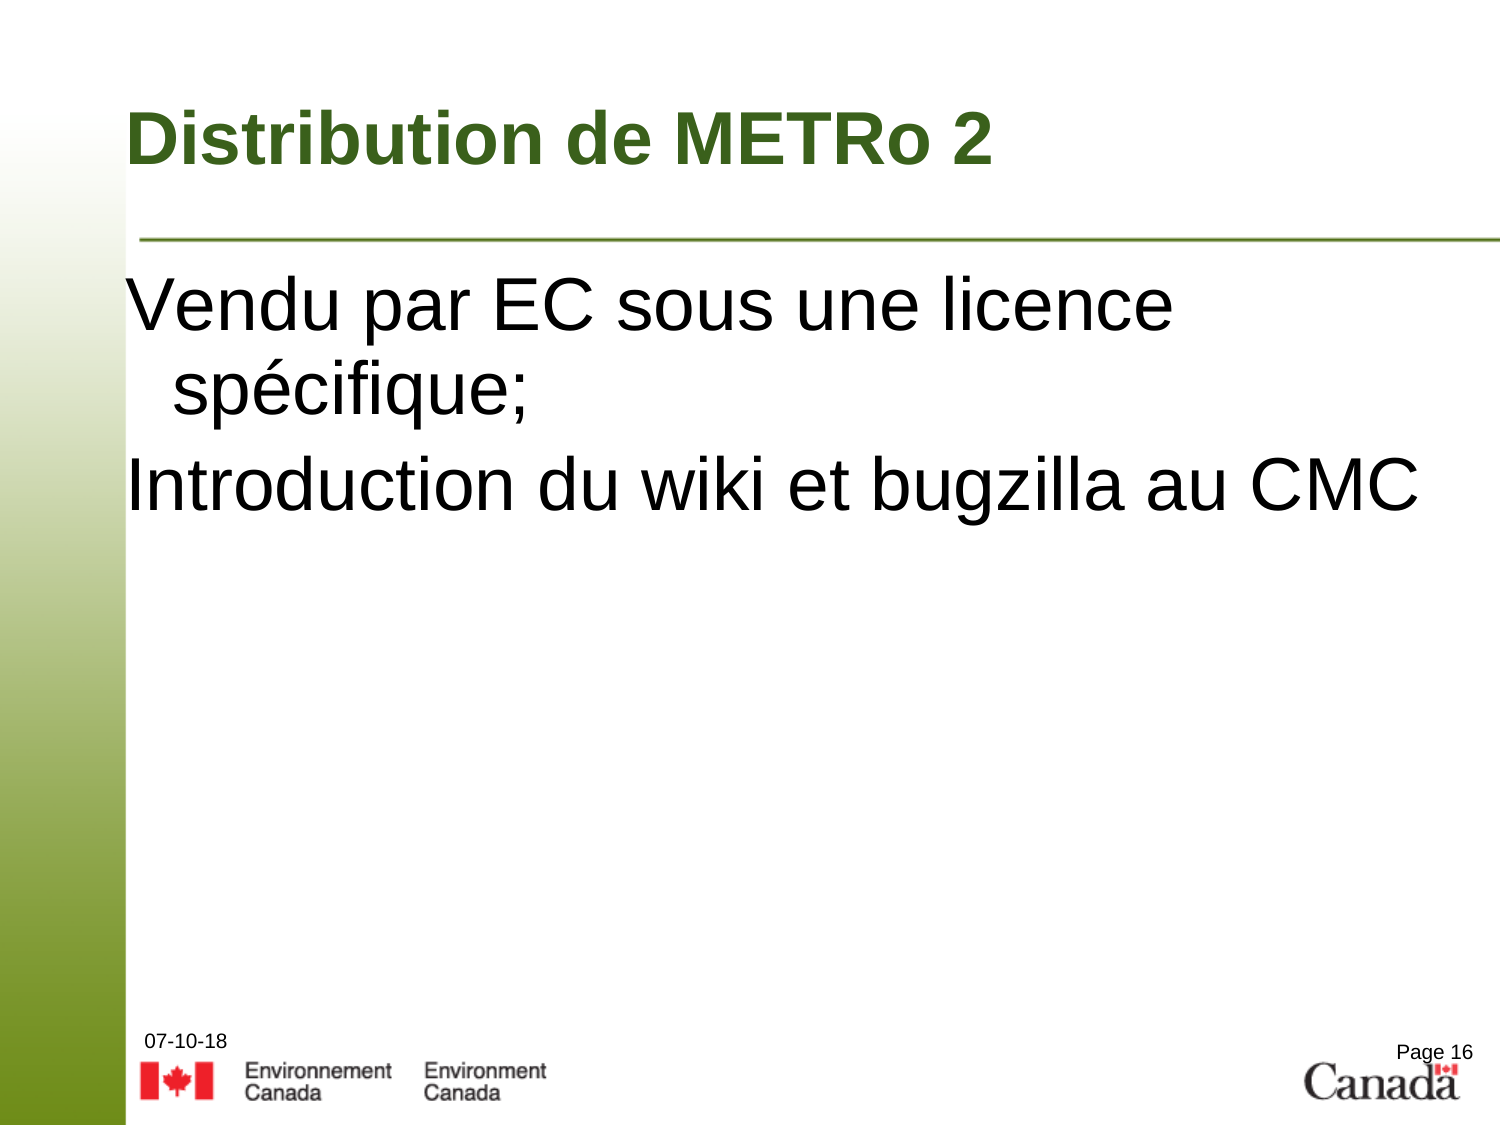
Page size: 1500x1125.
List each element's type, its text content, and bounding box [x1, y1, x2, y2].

picture [0, 0, 1500, 1125]
title Distribution de METRo 2 [125, 52, 1463, 226]
list Vendu par EC sous une licence spécifique; Introduction du wiki et bugzilla au CMC [125, 262, 1463, 990]
